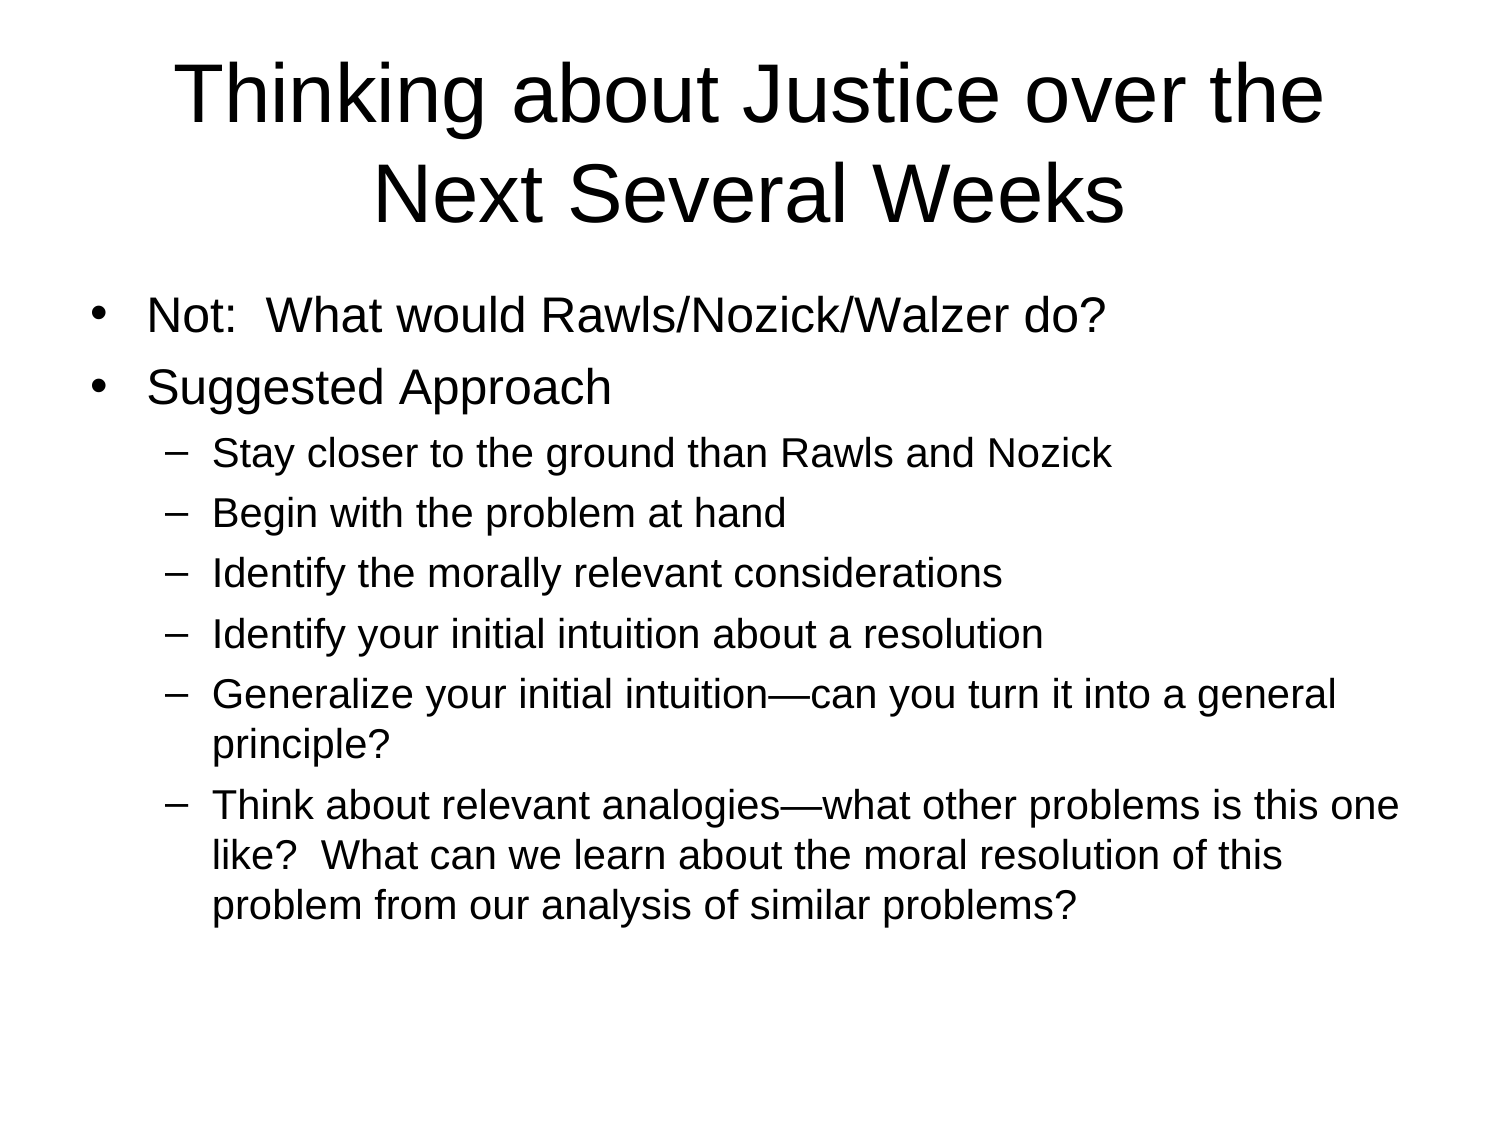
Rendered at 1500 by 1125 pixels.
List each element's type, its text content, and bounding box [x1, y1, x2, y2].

list Not: What would Rawls/Nozick/Walzer do? Suggested Approach Stay closer to the ground than Rawls and Nozick Begin with the problem at hand Identify the morally relevant considerations Identify your initial intuition about a resolution Generalize your initial intuition—can you turn it into a general principle? Think about relevant analogies—what other problems is this one like? What can we learn about the moral resolution of this problem from our analysis of similar problems? [75, 275, 1426, 1018]
title Thinking about Justice over the Next Several Weeks [75, 31, 1426, 247]
